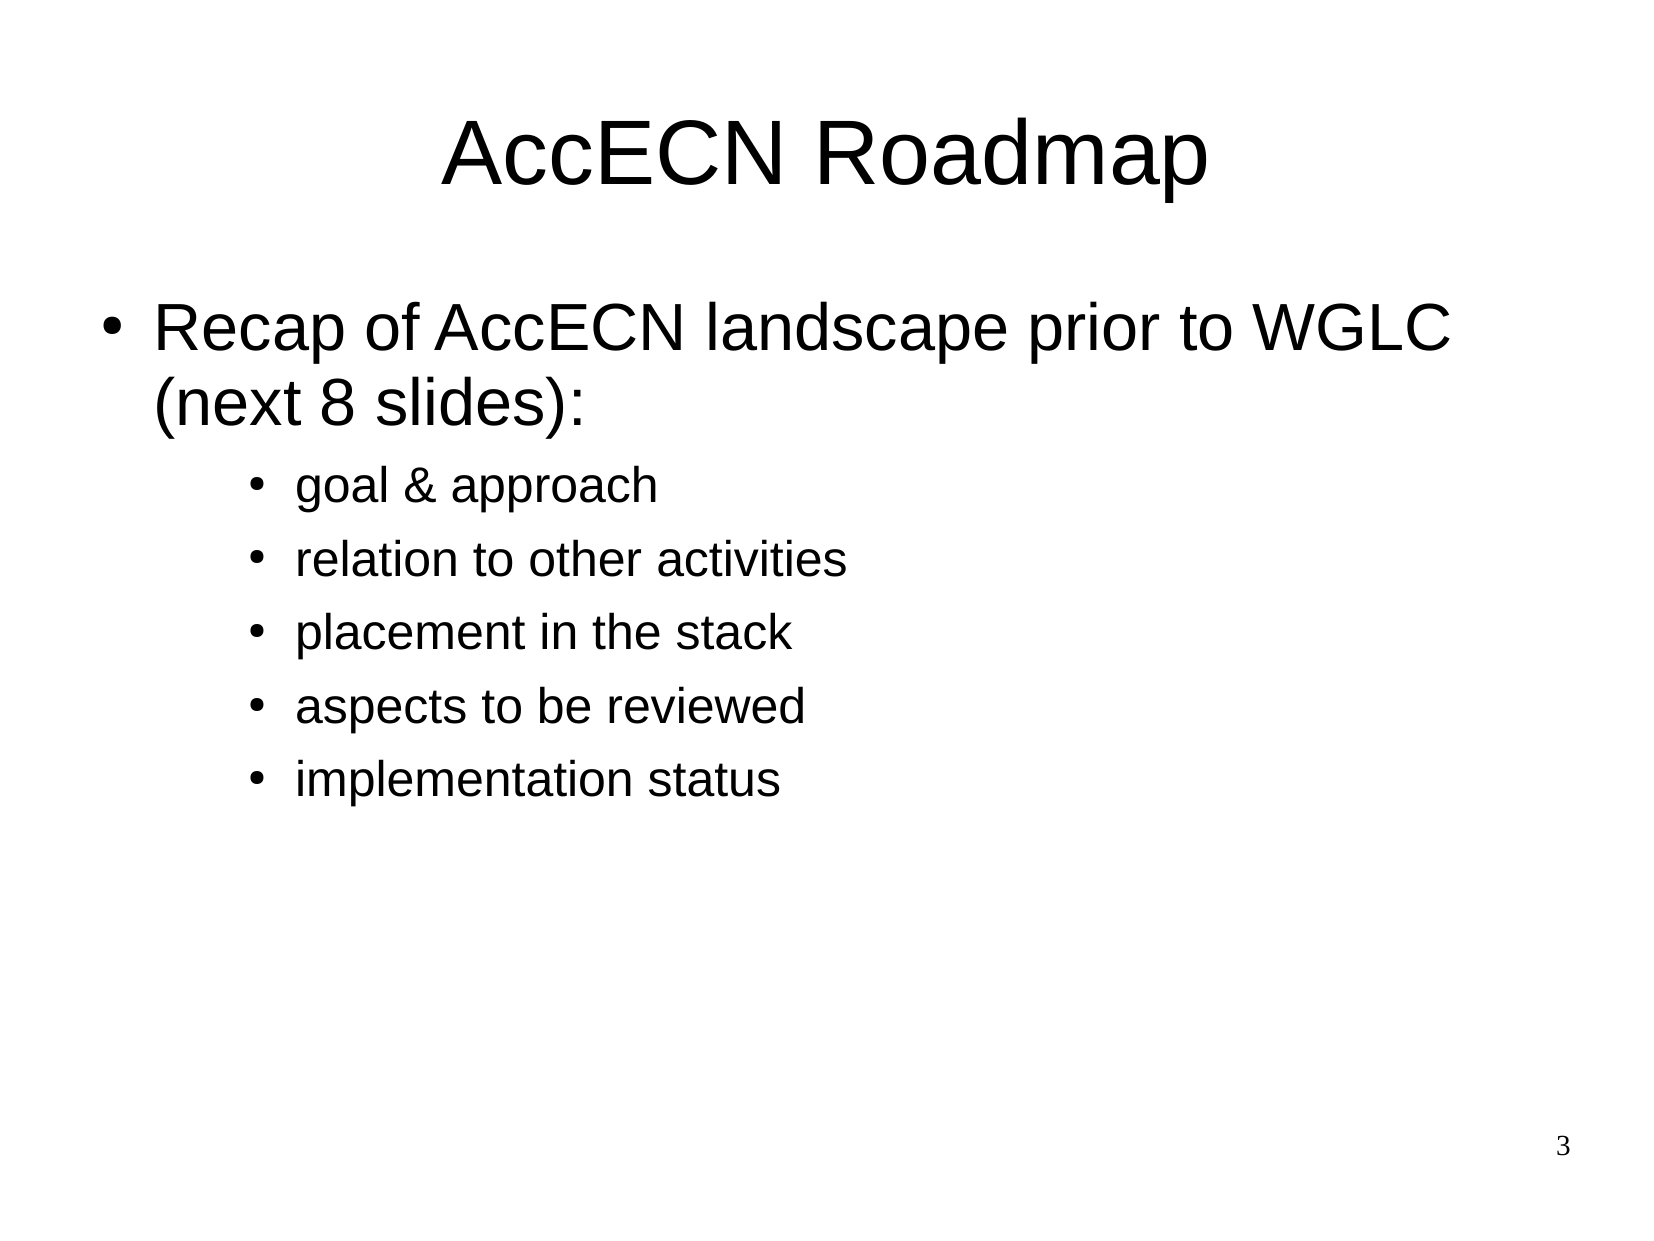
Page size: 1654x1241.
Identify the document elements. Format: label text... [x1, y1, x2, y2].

title AccECN Roadmap [82, 49, 1571, 257]
list Recap of AccECN landscape prior to WGLC (next 8 slides): goal & approach relation to other activities placement in the stack aspects to be reviewed implementation status [82, 290, 1571, 1010]
